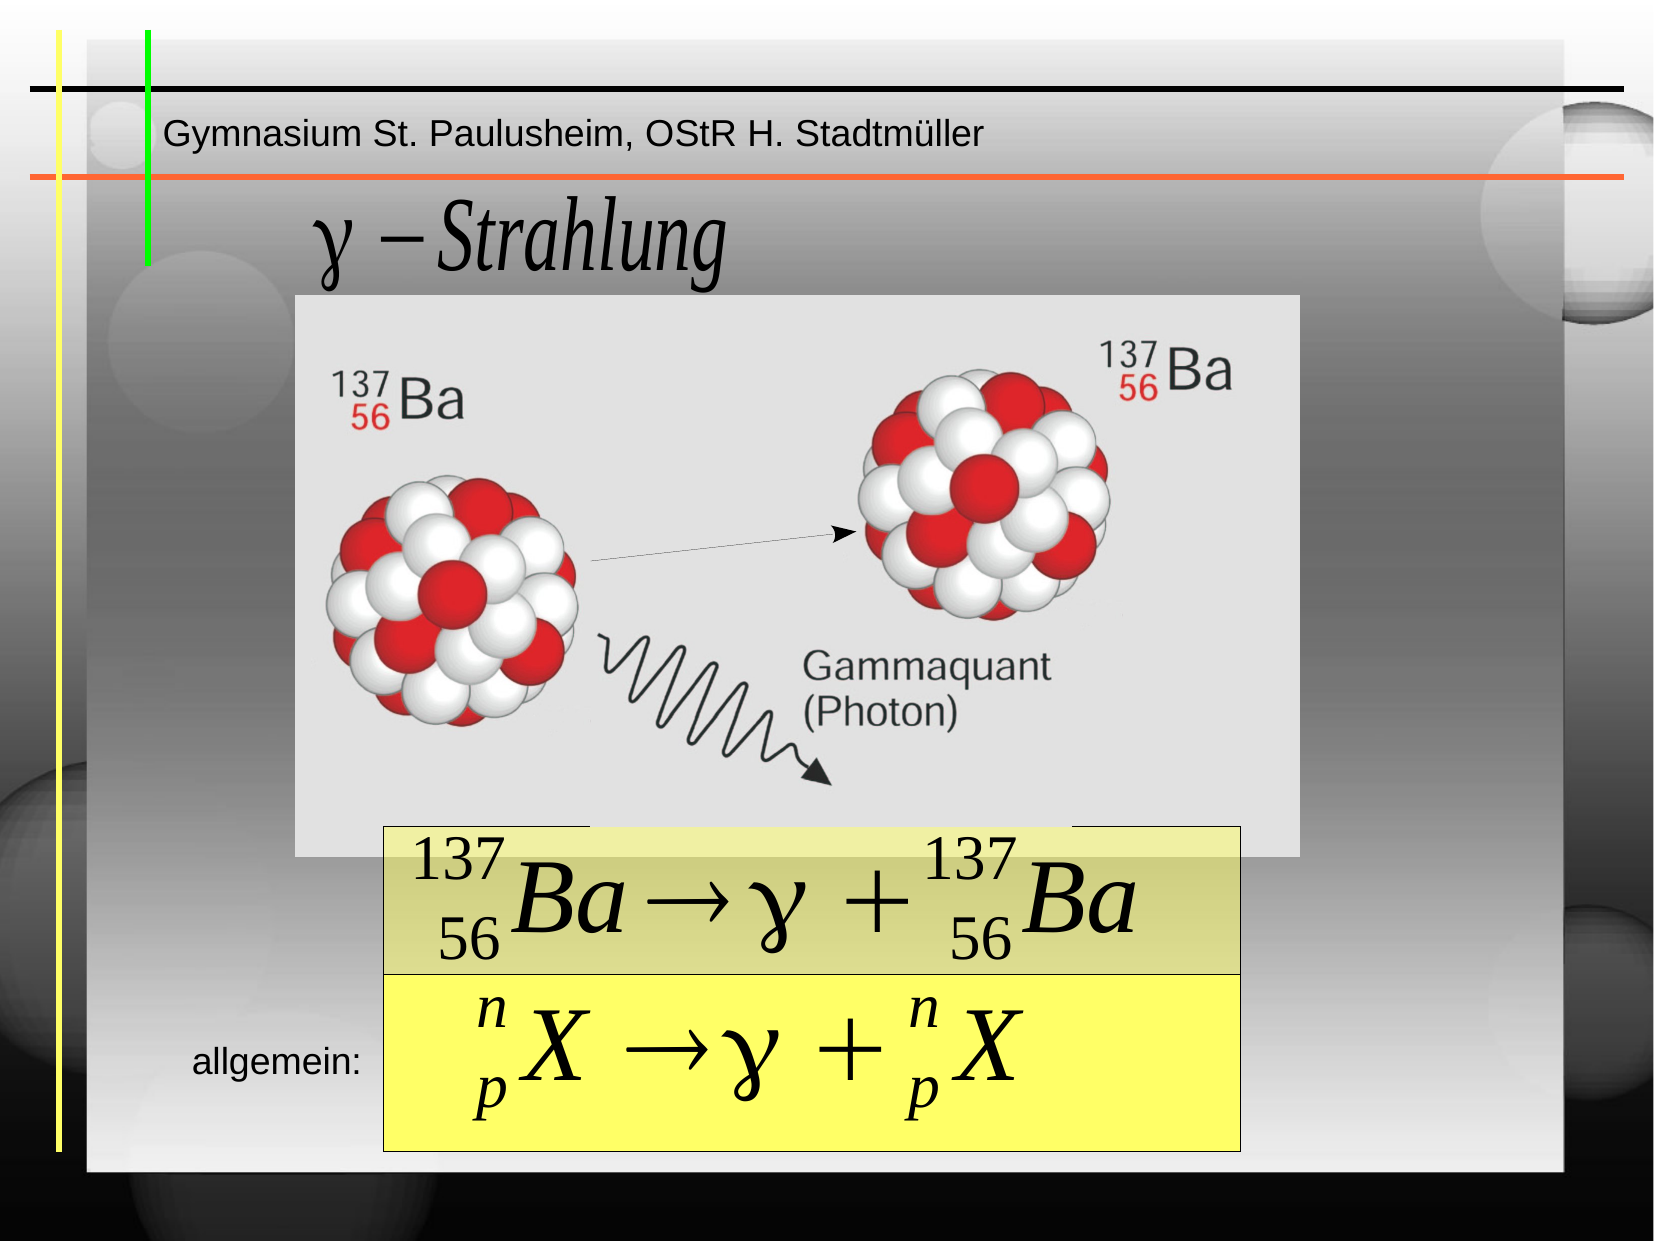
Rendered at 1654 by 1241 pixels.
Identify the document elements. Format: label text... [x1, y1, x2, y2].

text_box Gymnasium St. Paulusheim, OStR H. Stadtmüller [151, 105, 1006, 163]
text_box allgemein: [177, 1033, 375, 1091]
text_box [383, 826, 1241, 1152]
chart [295, 177, 740, 295]
picture [0, 0, 1654, 1241]
chart [383, 826, 1165, 1123]
